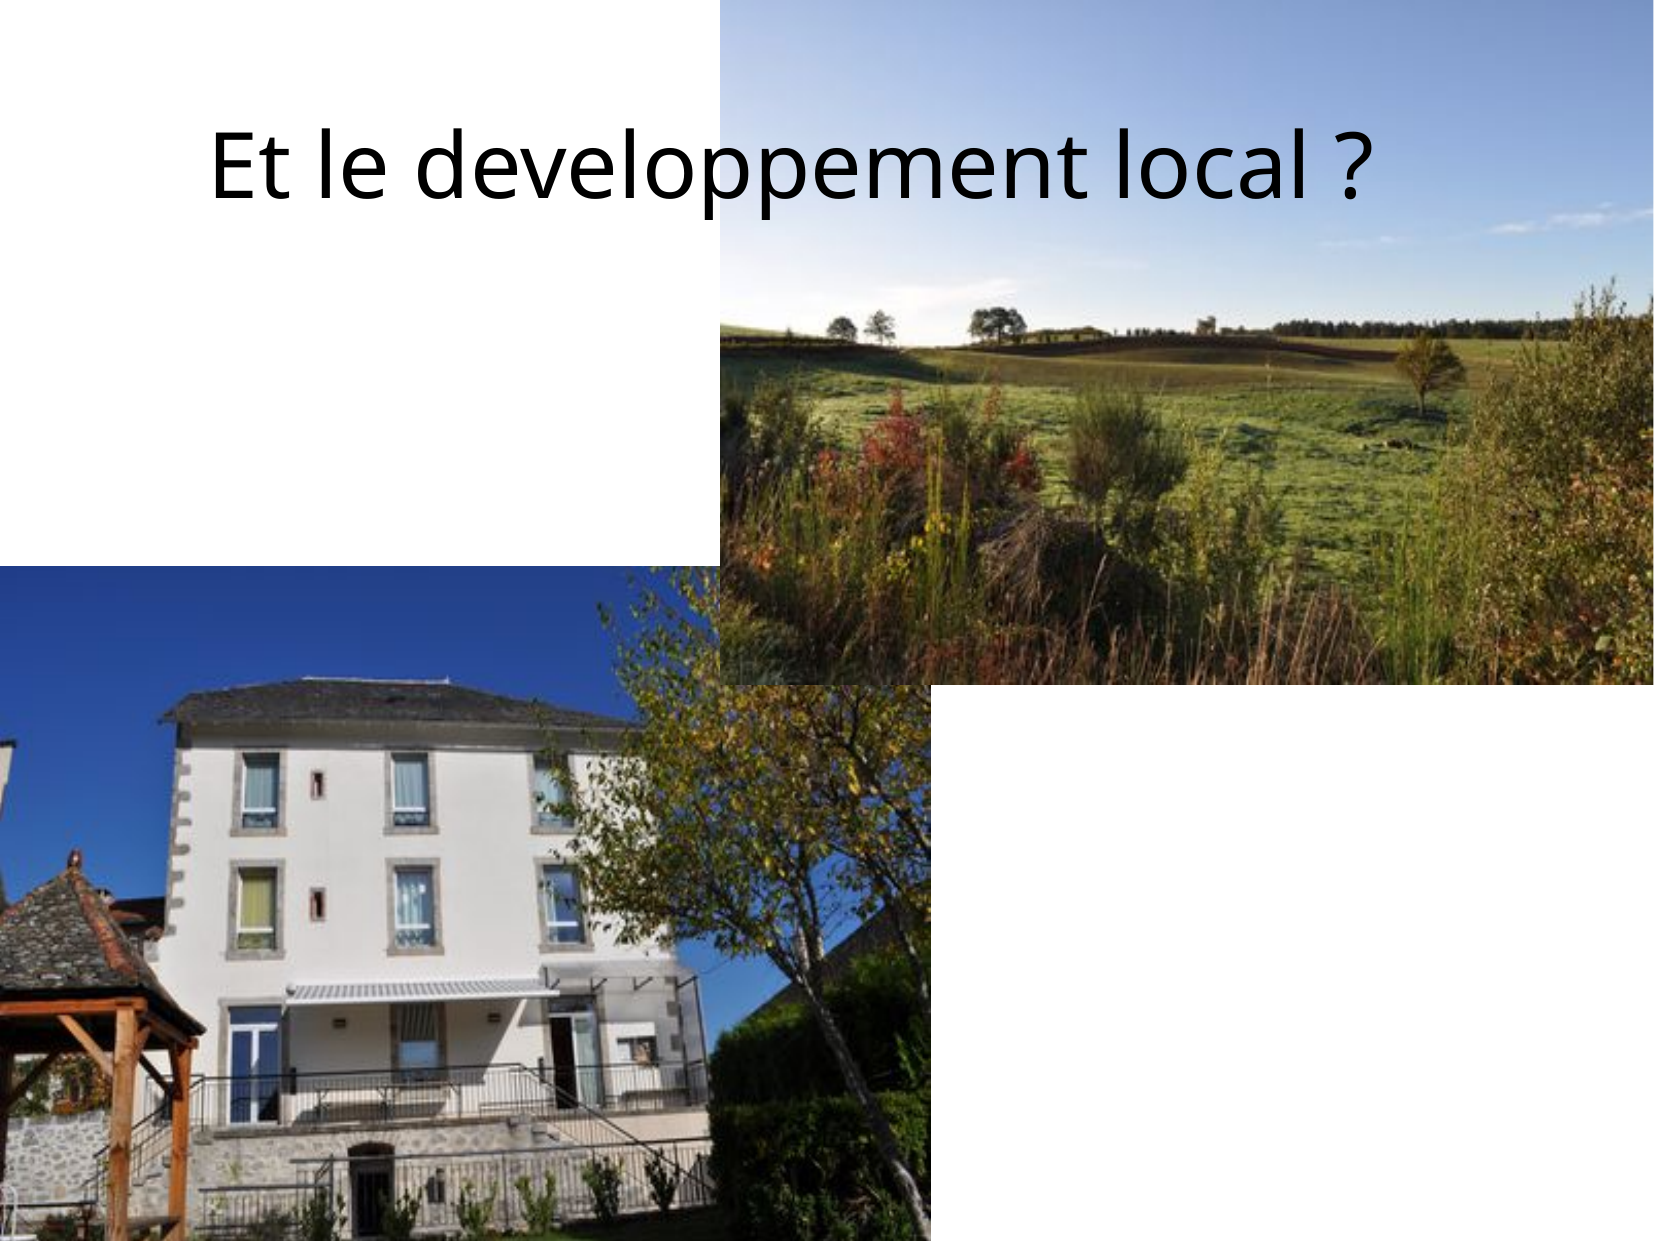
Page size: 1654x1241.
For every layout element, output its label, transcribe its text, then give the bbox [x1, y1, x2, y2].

title Et le developpement local ? [47, 59, 1536, 267]
picture [0, 0, 1654, 1241]
